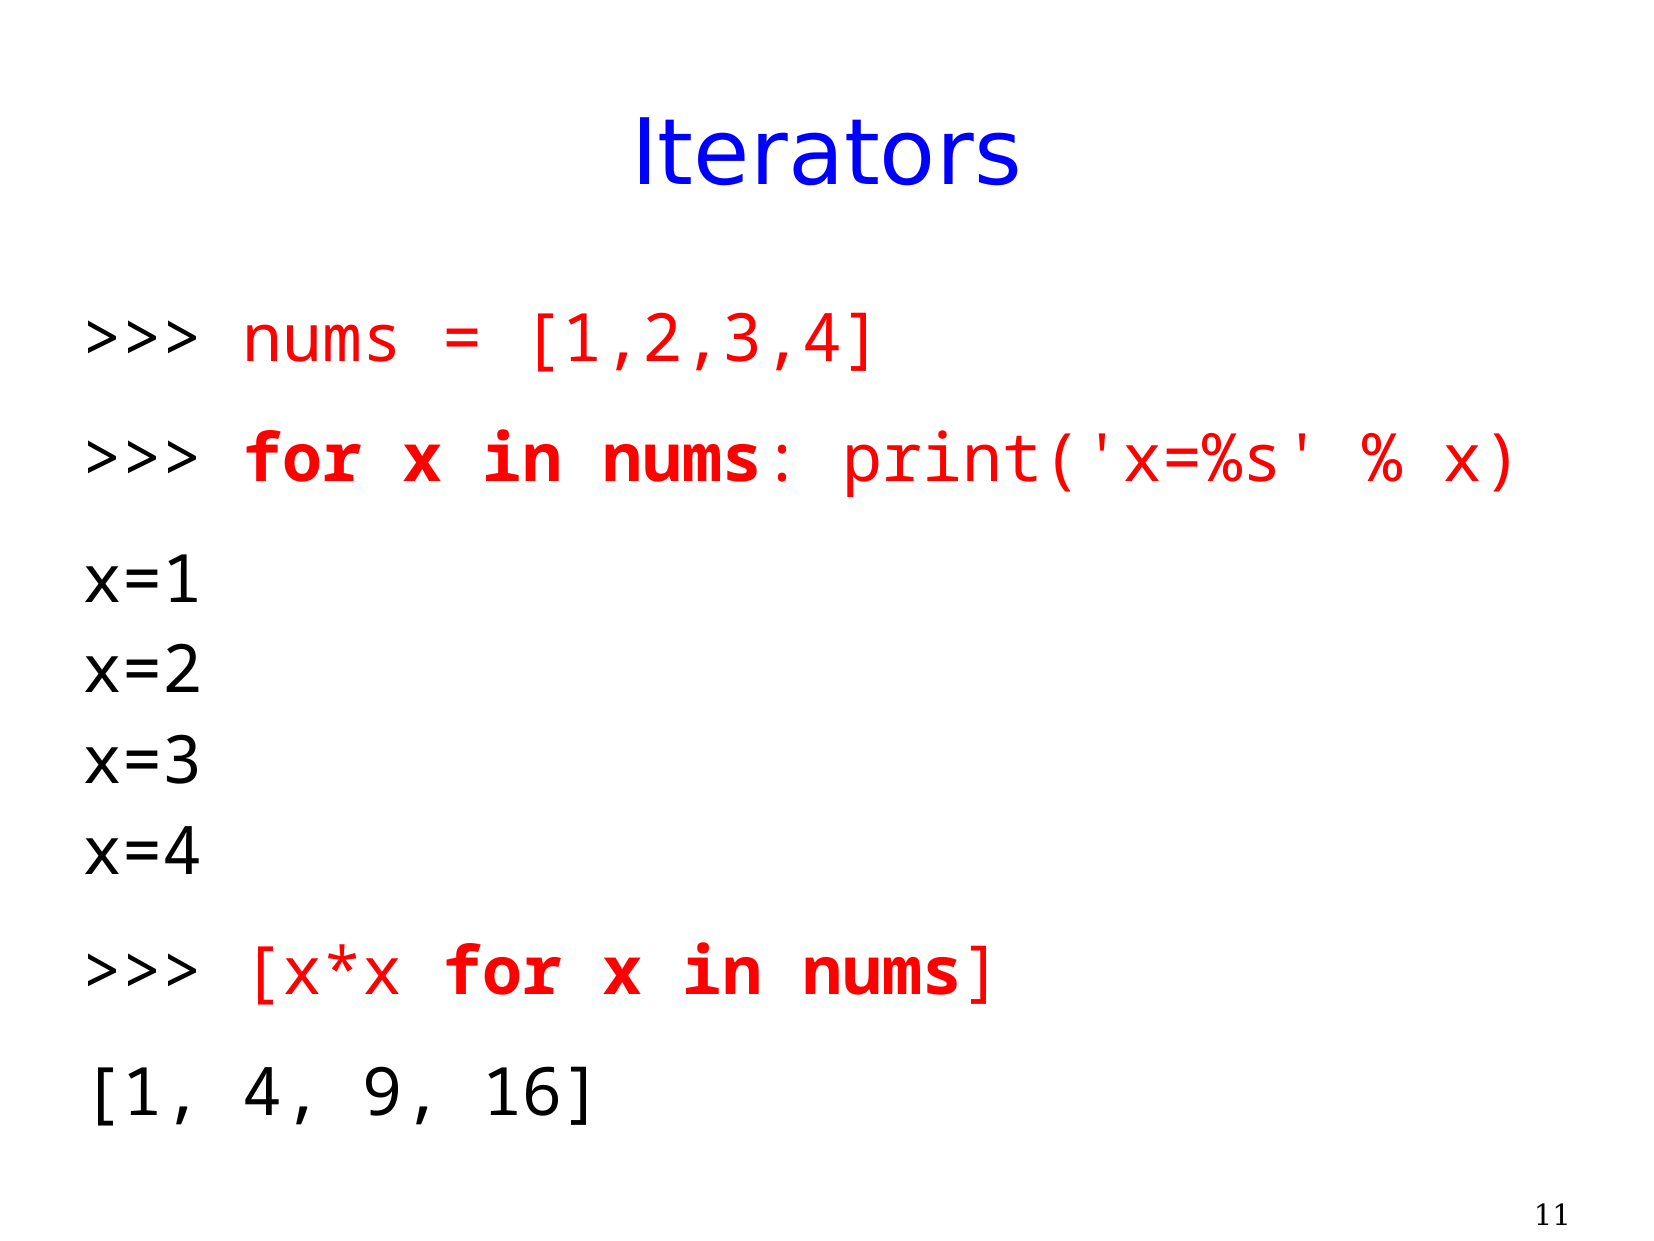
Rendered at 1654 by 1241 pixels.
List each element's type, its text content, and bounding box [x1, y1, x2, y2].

list >>> nums = [1,2,3,4] >>> for x in nums: print('x=%s' % x) x=1 x=2 x=3 x=4 >>> [x*x for x in nums] [1, 4, 9, 16] [82, 290, 1571, 1109]
title Iterators [82, 49, 1571, 257]
